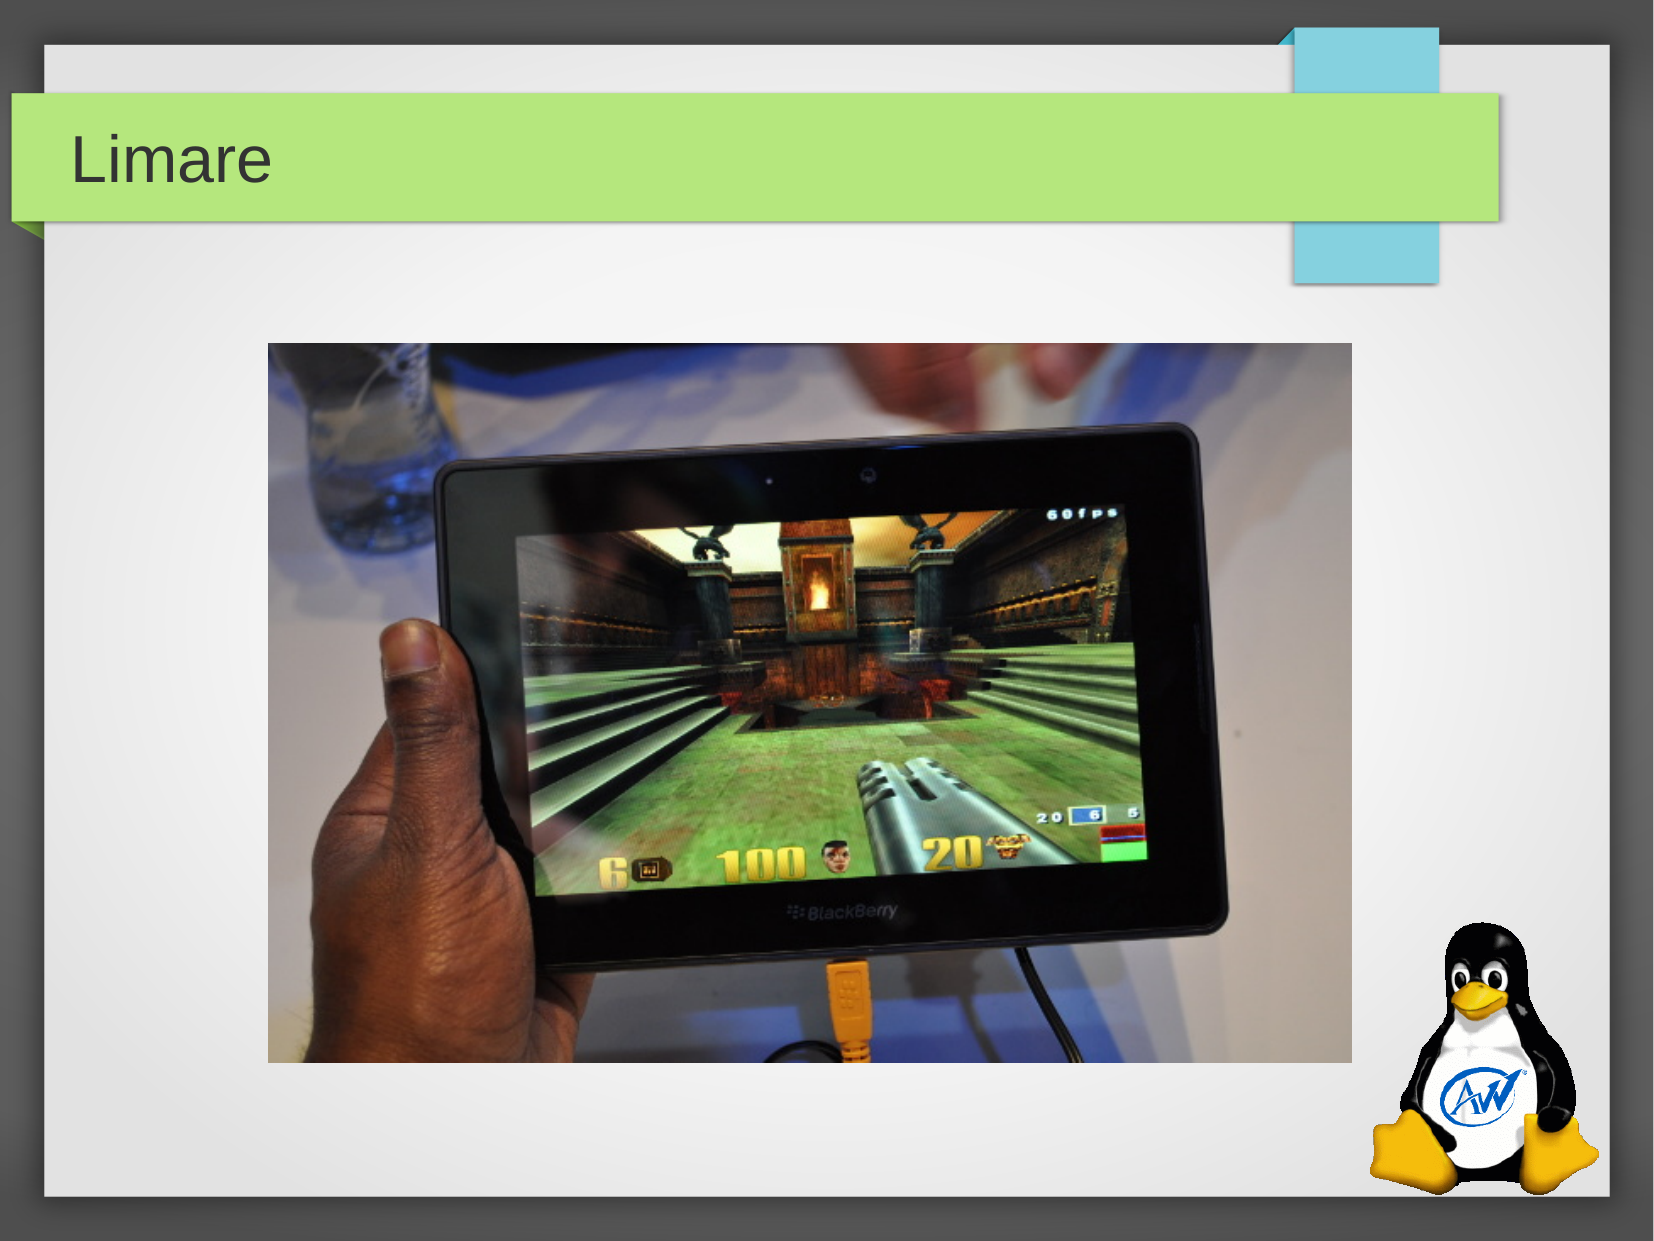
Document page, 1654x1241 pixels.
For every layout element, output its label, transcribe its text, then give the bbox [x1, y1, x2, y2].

title Limare [70, 106, 1229, 213]
picture [0, 0, 1654, 1241]
